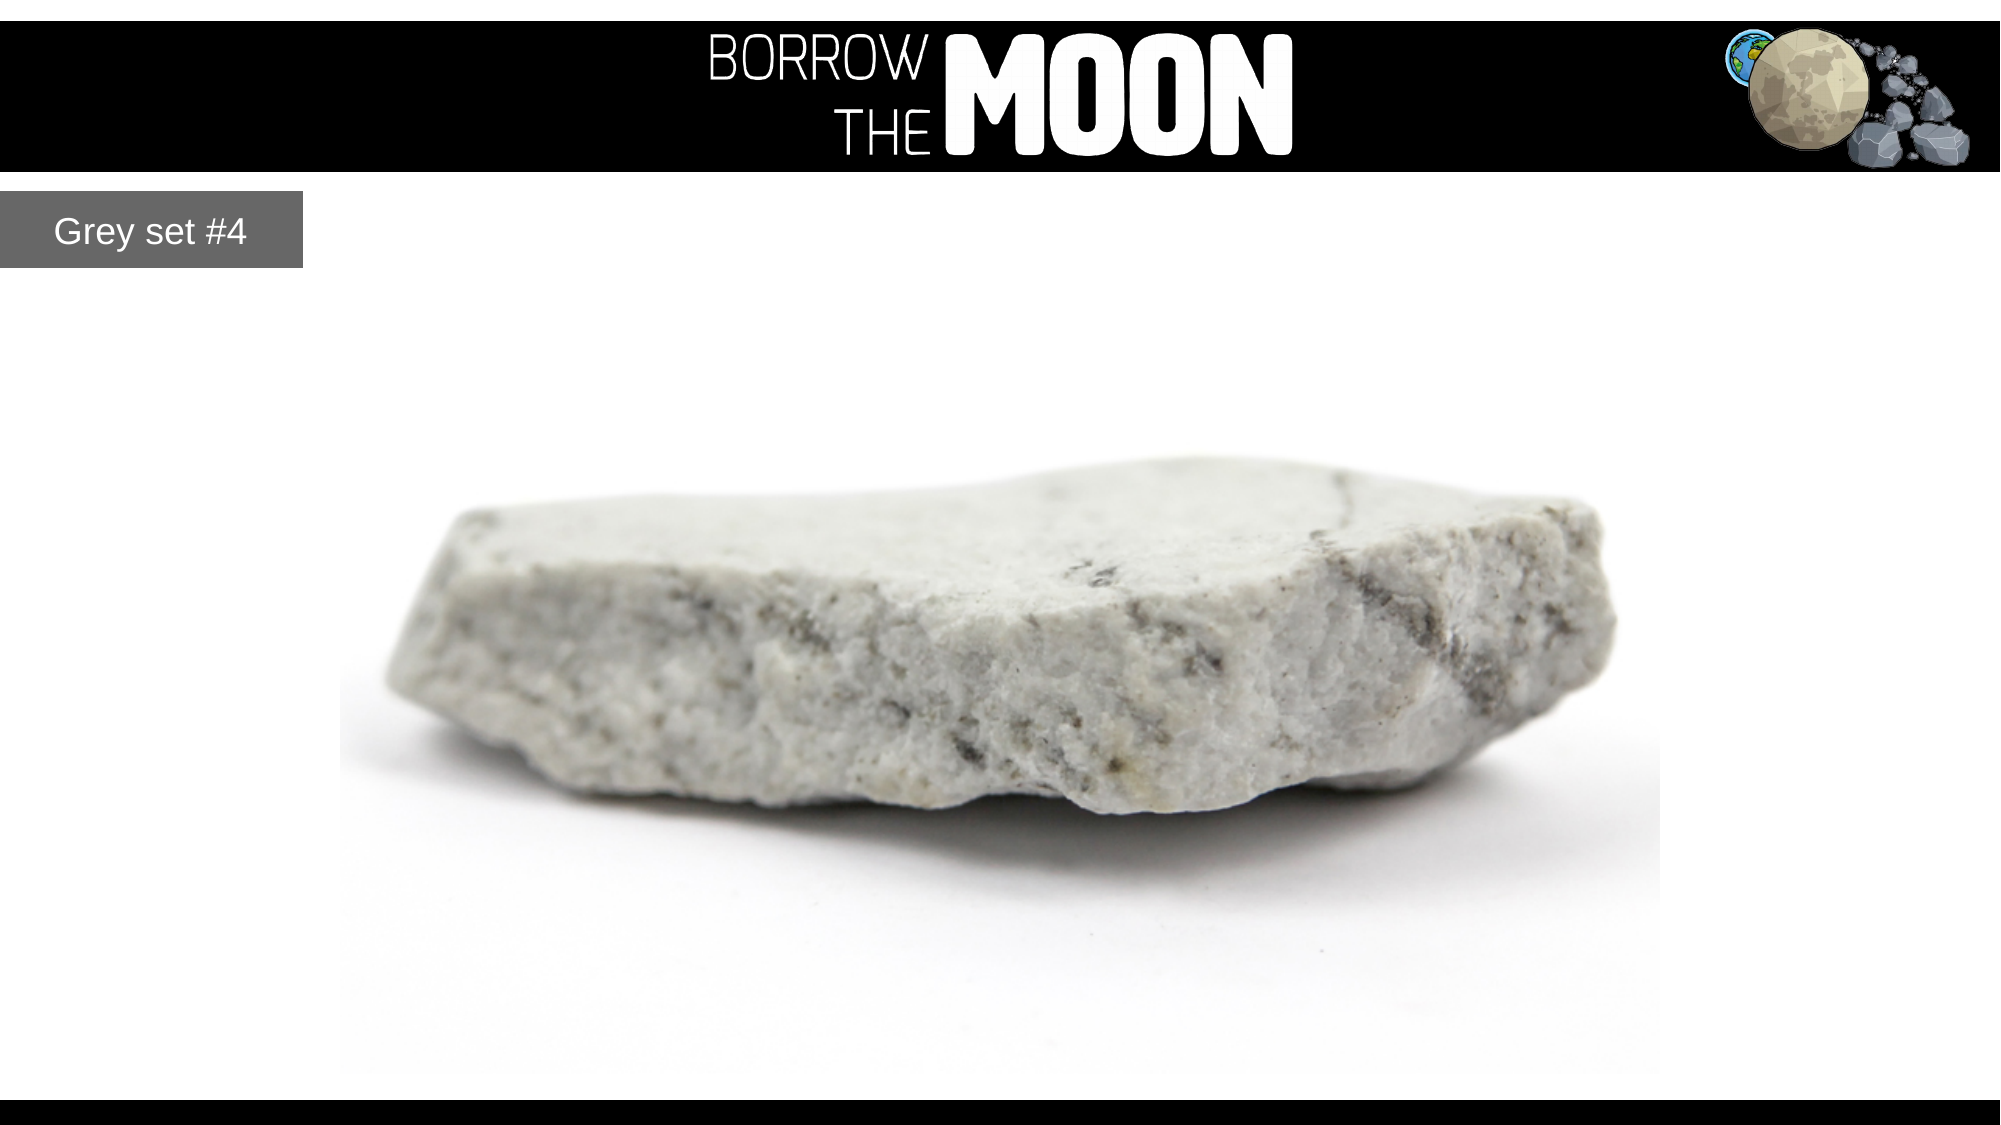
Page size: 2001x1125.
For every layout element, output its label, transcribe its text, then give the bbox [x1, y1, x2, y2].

text_box Grey set #4 [0, 191, 303, 268]
picture [340, 194, 1660, 1074]
